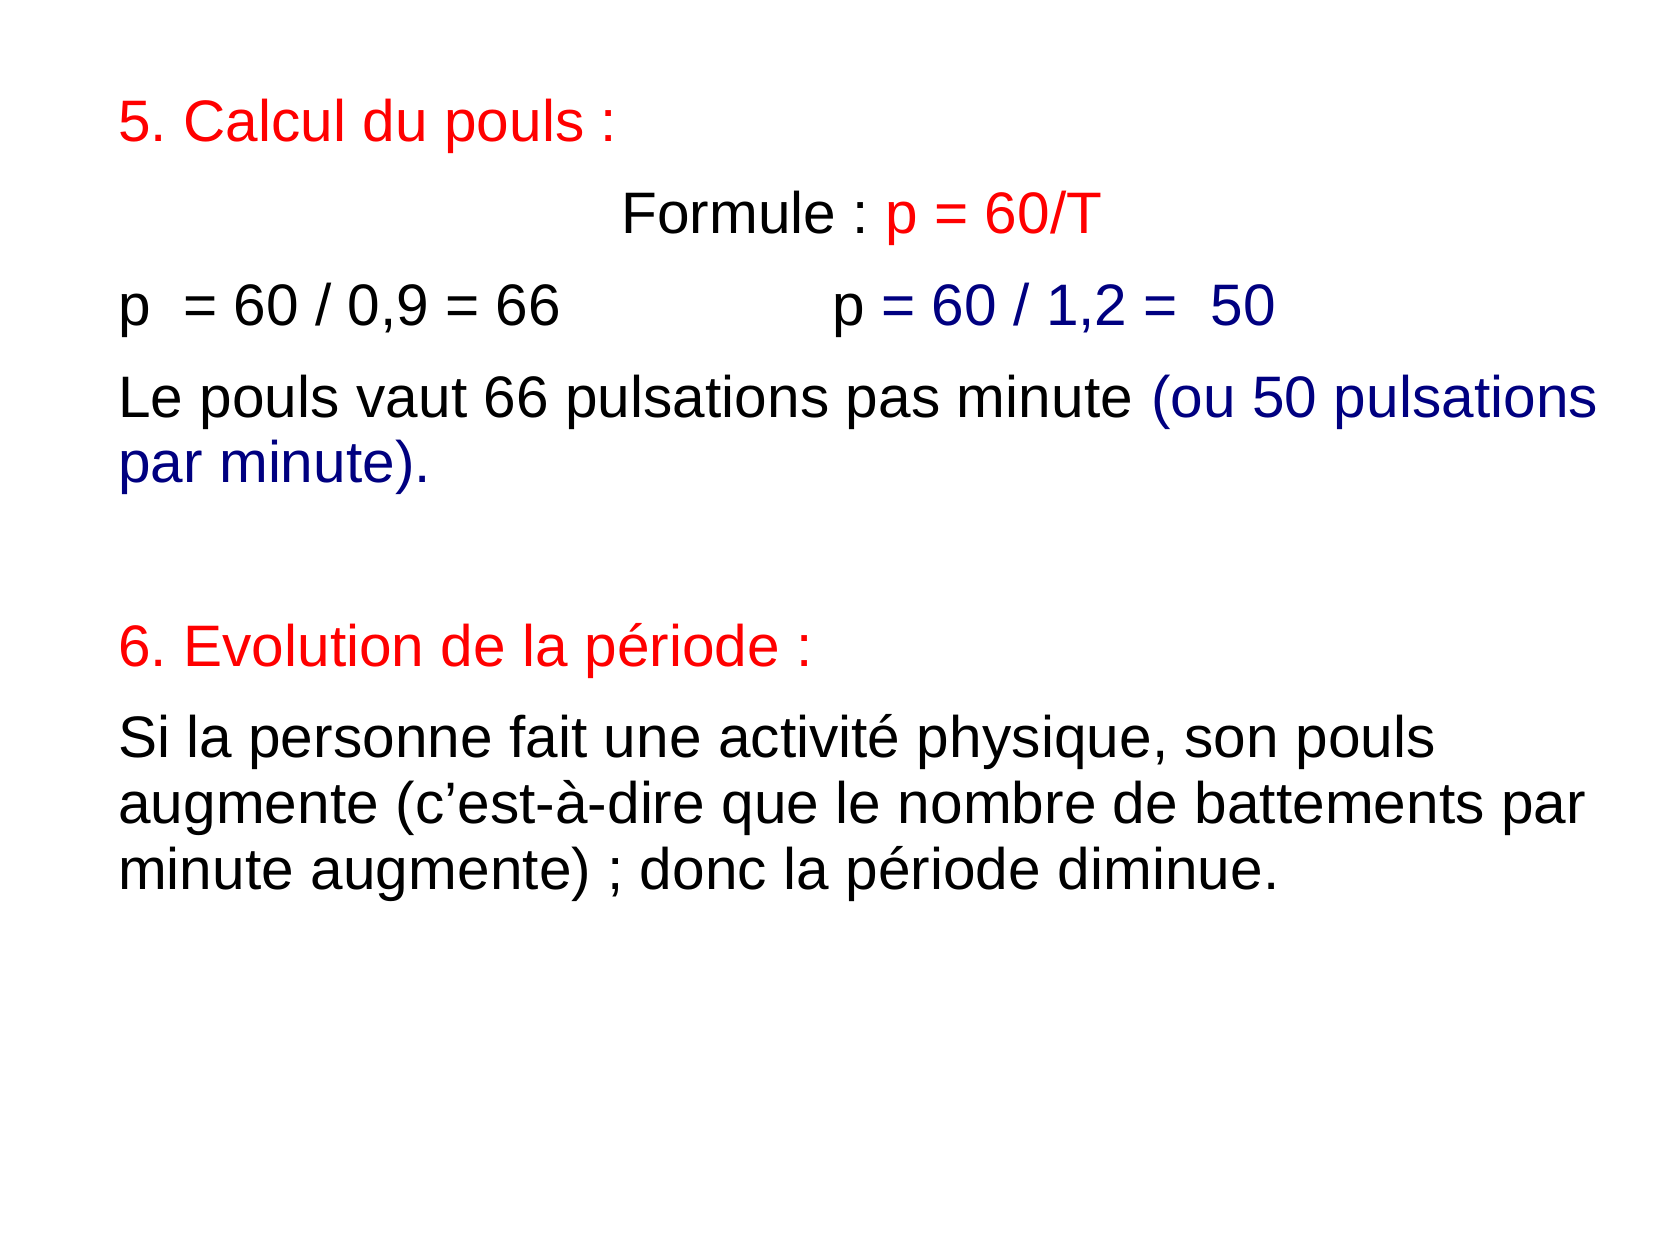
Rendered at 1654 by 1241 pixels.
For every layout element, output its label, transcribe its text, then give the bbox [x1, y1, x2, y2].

list 5. Calcul du pouls : Formule : p = 60/T p = 60 / 0,9 = 66 p = 60 / 1,2 = 50 Le pouls vaut 66 pulsations pas minute (ou 50 pulsations par minute). 6. Evolution de la période : Si la personne fait une activité physique, son pouls augmente (c’est-à-dire que le nombre de battements par minute augmente) ; donc la période diminue. [118, 88, 1607, 908]
